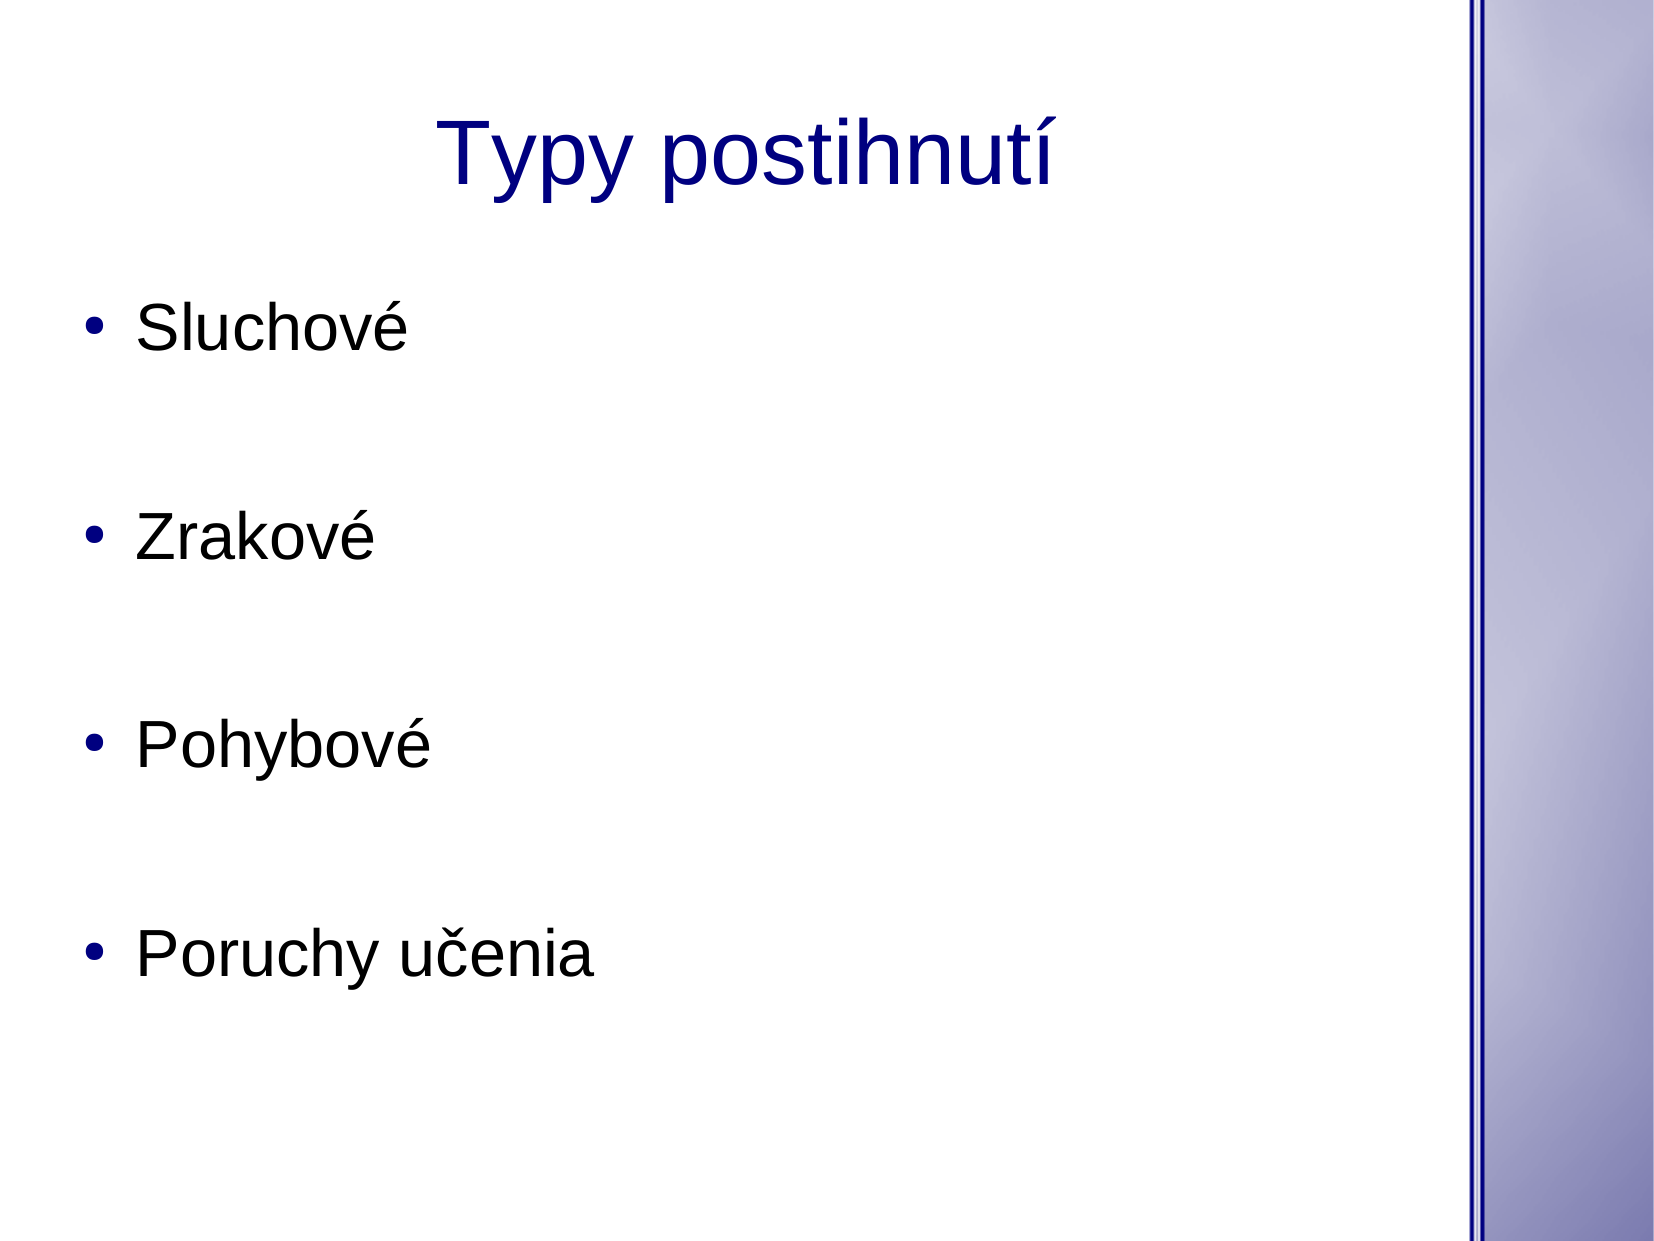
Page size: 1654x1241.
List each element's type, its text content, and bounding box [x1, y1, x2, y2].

picture [0, 0, 1654, 1241]
title Typy postihnutí [47, 56, 1447, 250]
list Sluchové Zrakové Pohybové Poruchy učenia [47, 290, 1447, 1095]
